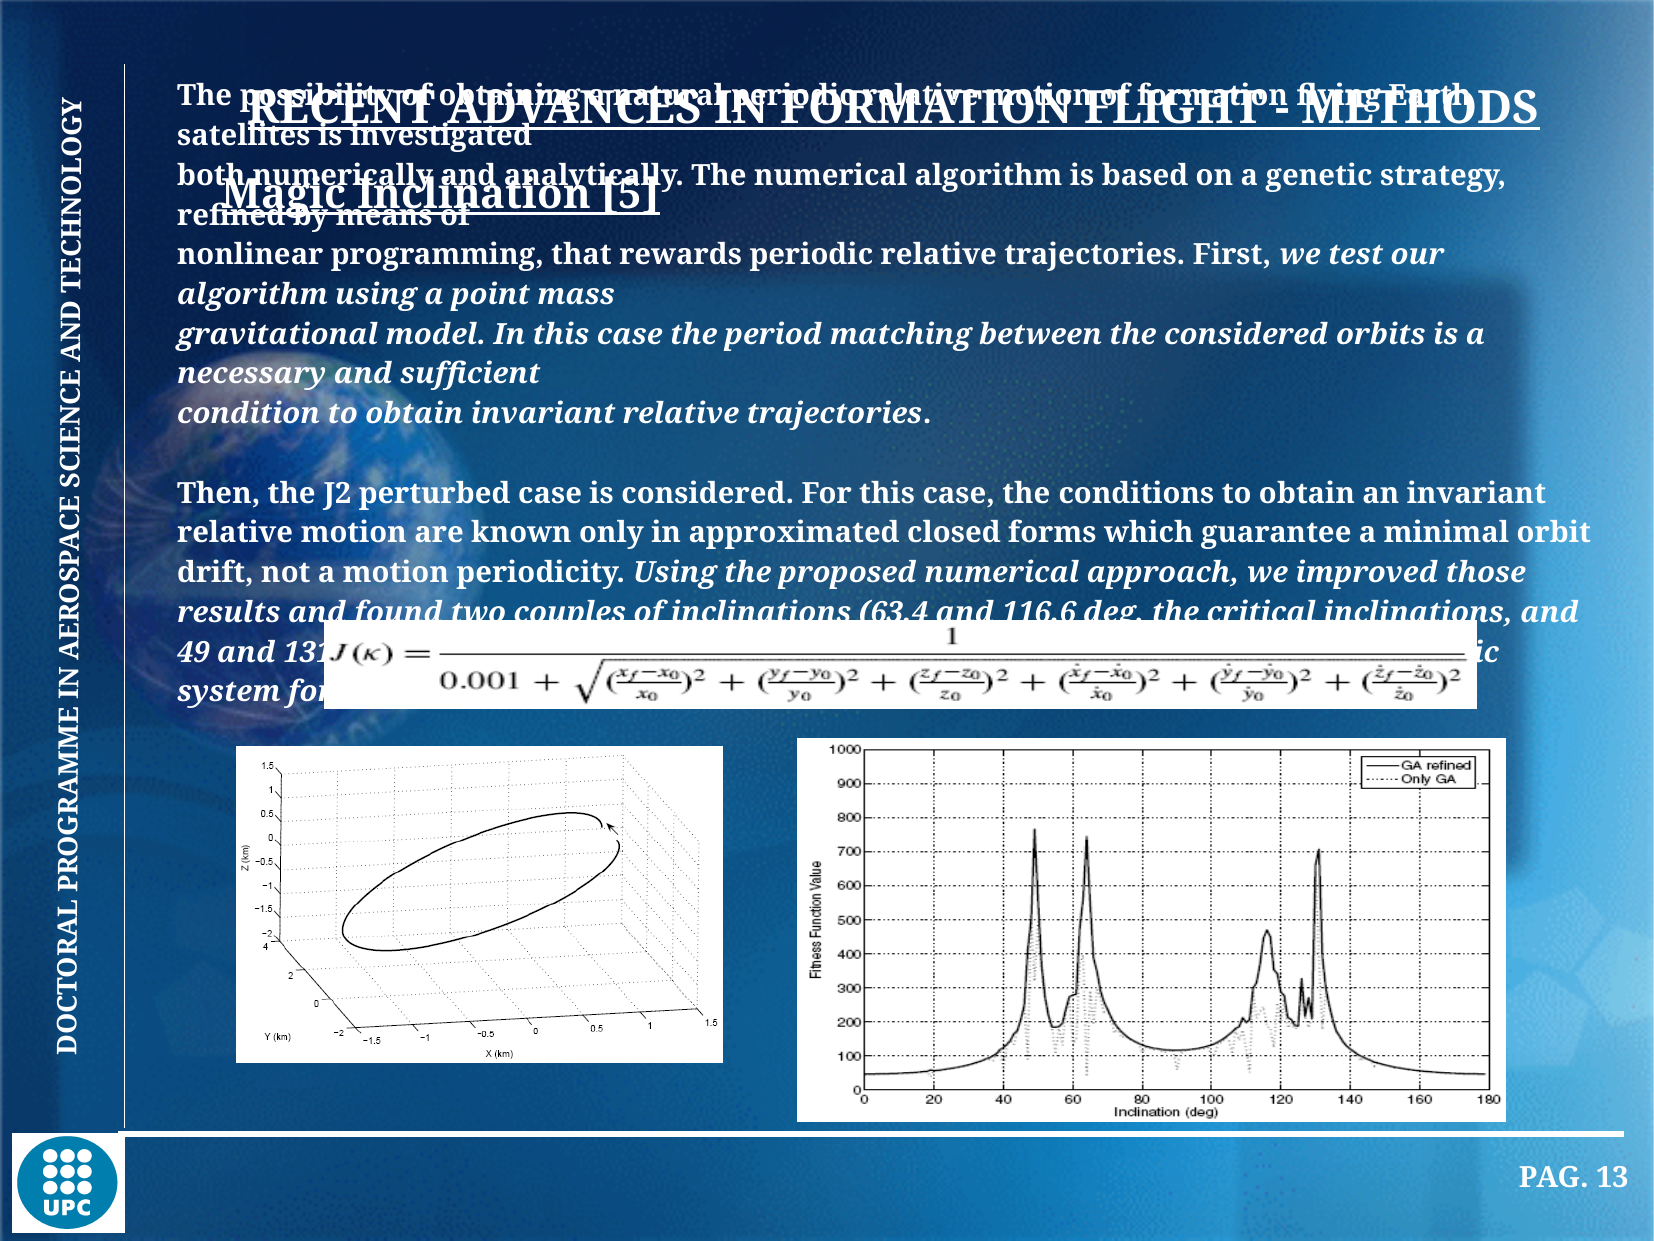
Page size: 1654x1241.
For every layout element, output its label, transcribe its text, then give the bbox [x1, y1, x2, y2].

picture [0, 0, 1654, 1241]
title RECENT ADVANCES IN FORMATION FLIGHT - METHODS [177, 29, 1595, 150]
text_box The possibility of obtaining a natural periodic relative motion of formation flying Earth satellites is investigated both numerically and analytically. The numerical algorithm is based on a genetic strategy, refined by means of nonlinear programming, that rewards periodic relative trajectories. First, we test our algorithm using a point mass gravitational model. In this case the period matching between the considered orbits is a necessary and sufficient condition to obtain invariant relative trajectories. Then, the J2 perturbed case is considered. For this case, the conditions to obtain an invariant relative motion are known only in approximated closed forms which guarantee a minimal orbit drift, not a motion periodicity. Using the proposed numerical approach, we improved those results and found two couples of inclinations (63.4 and 116.6 deg, the critical inclinations, and 49 and 131 deg, two new “special” inclinations) that seemed to be favored by the dynamic system for obtaining periodic relative motion at small eccentricities. **** [177, 220, 1595, 684]
title PAG. 13 [1505, 1116, 1642, 1237]
title DOCTORAL PROGRAMME IN AEROSPACE SCIENCE AND TECHNOLOGY [8, 88, 124, 1064]
title Magic Inclination [5] [206, 150, 1595, 220]
